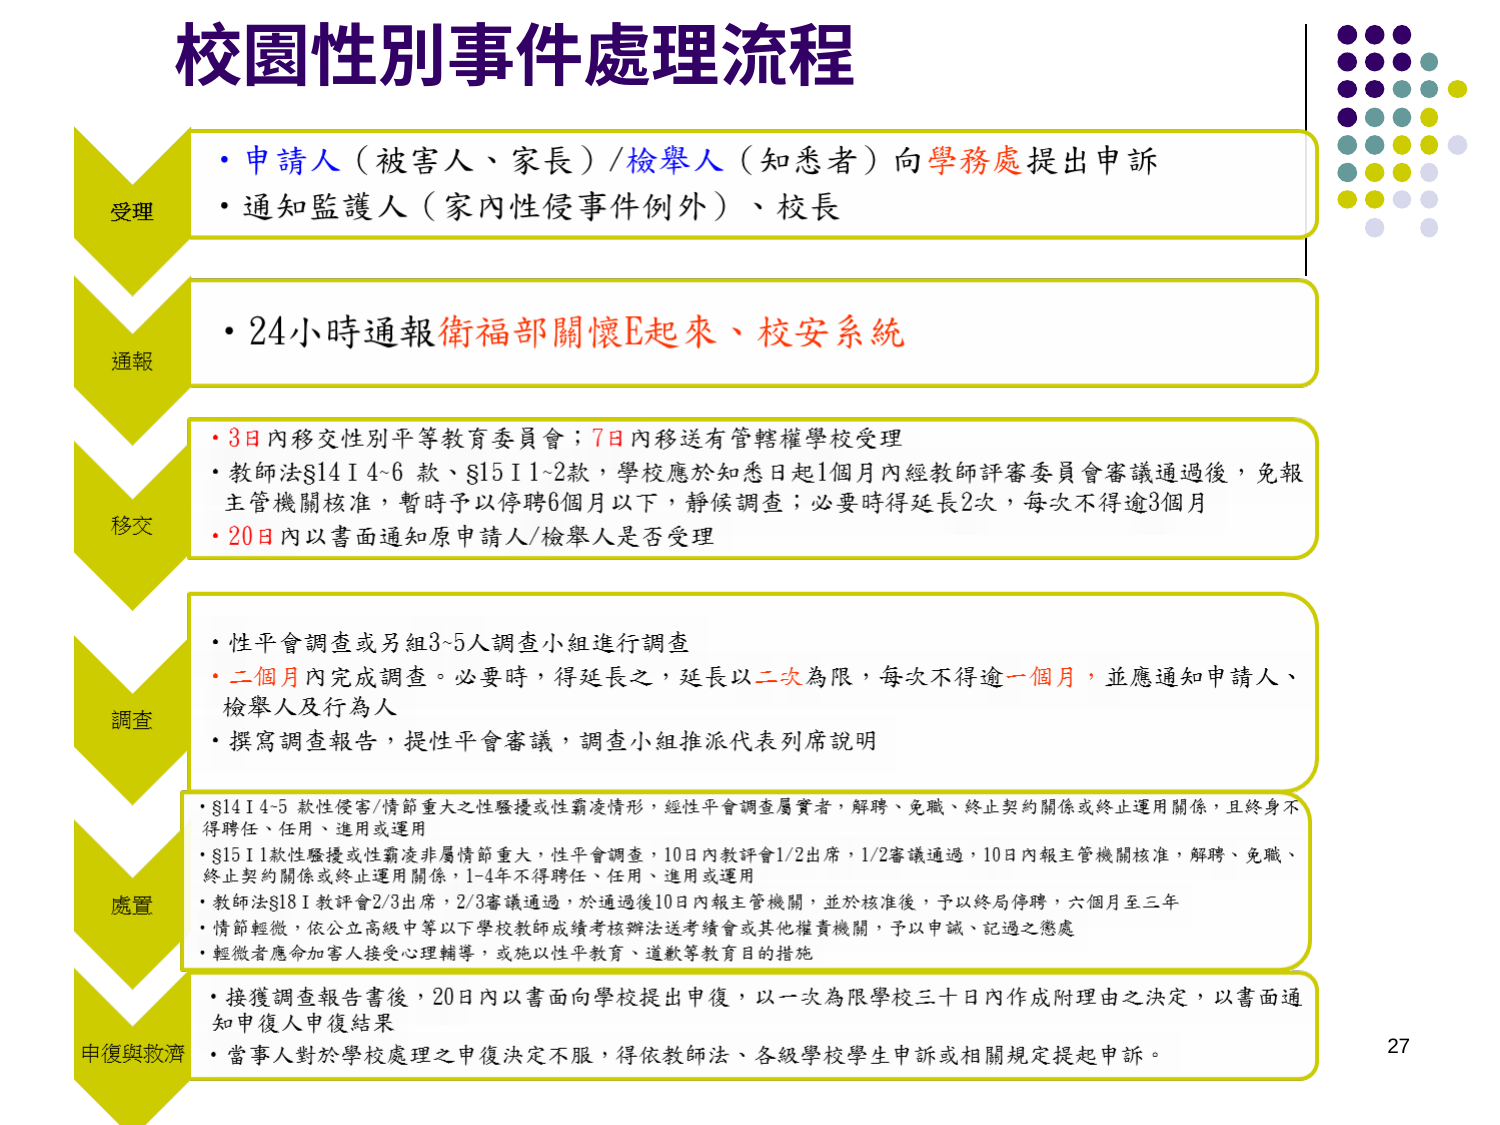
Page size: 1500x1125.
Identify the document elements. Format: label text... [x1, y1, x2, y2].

picture [66, 113, 1322, 1125]
text_box 校園性別事件處理流程 [159, 4, 1267, 102]
text_box <number> [1322, 1025, 1426, 1101]
